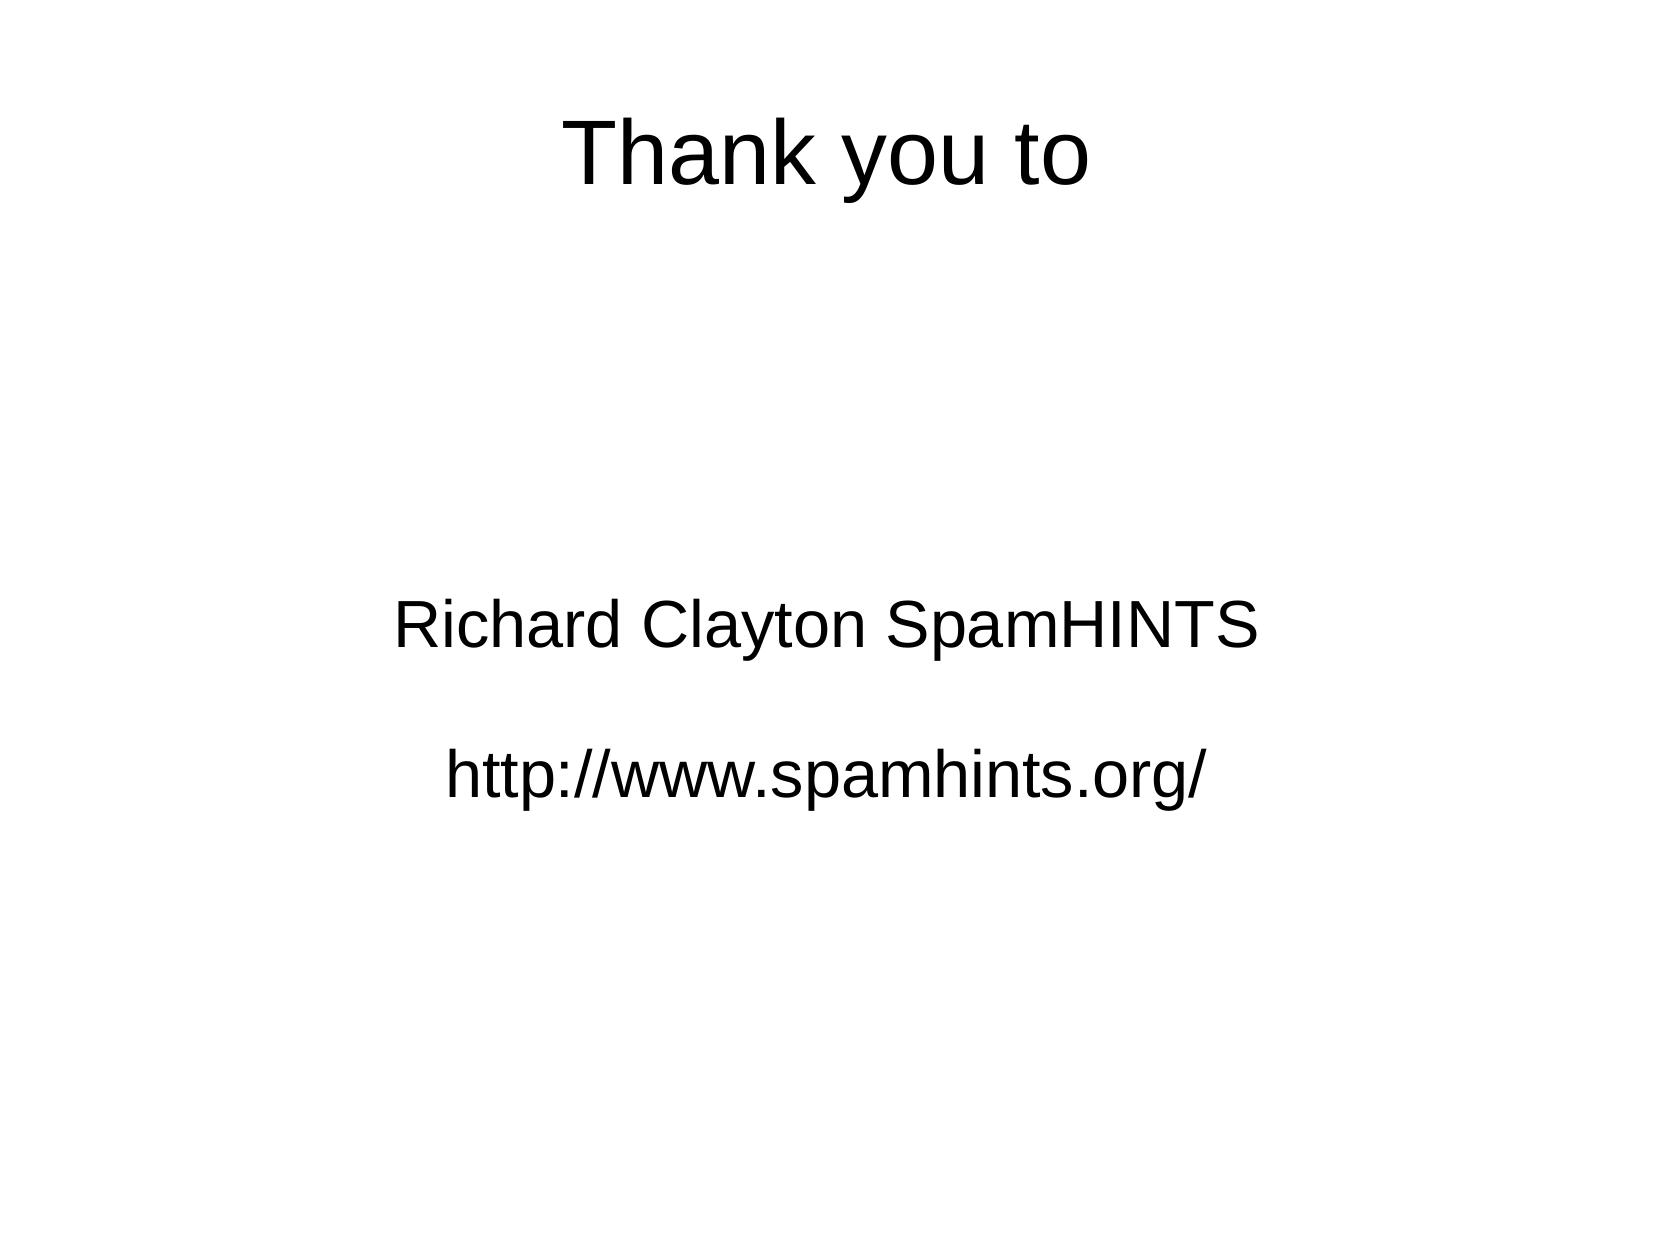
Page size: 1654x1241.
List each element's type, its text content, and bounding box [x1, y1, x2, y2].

subtitle Richard Clayton SpamHINTS http://www.spamhints.org/ [82, 297, 1571, 1102]
title Thank you to [82, 56, 1571, 250]
